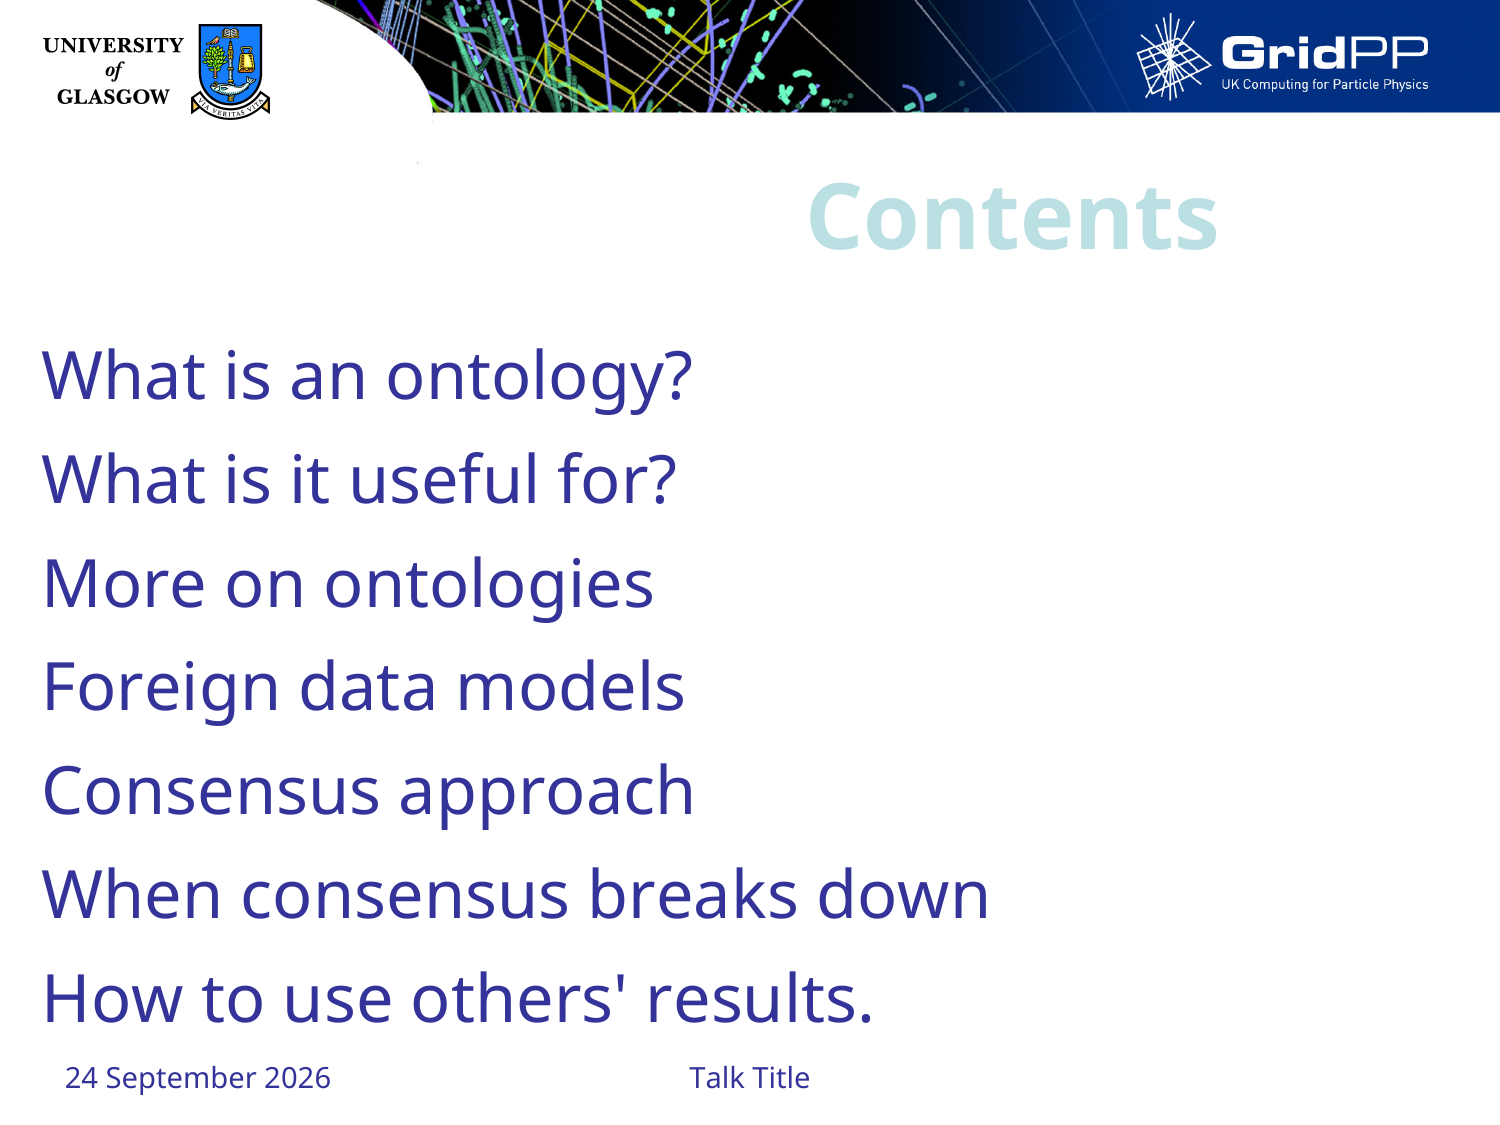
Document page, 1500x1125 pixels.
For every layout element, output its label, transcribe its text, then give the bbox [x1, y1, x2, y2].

list What is an ontology? What is it useful for? More on ontologies Foreign data models Consensus approach When consensus breaks down How to use others' results. [41, 329, 1442, 1105]
title Contents [568, 94, 1457, 334]
picture [0, 0, 1500, 1125]
